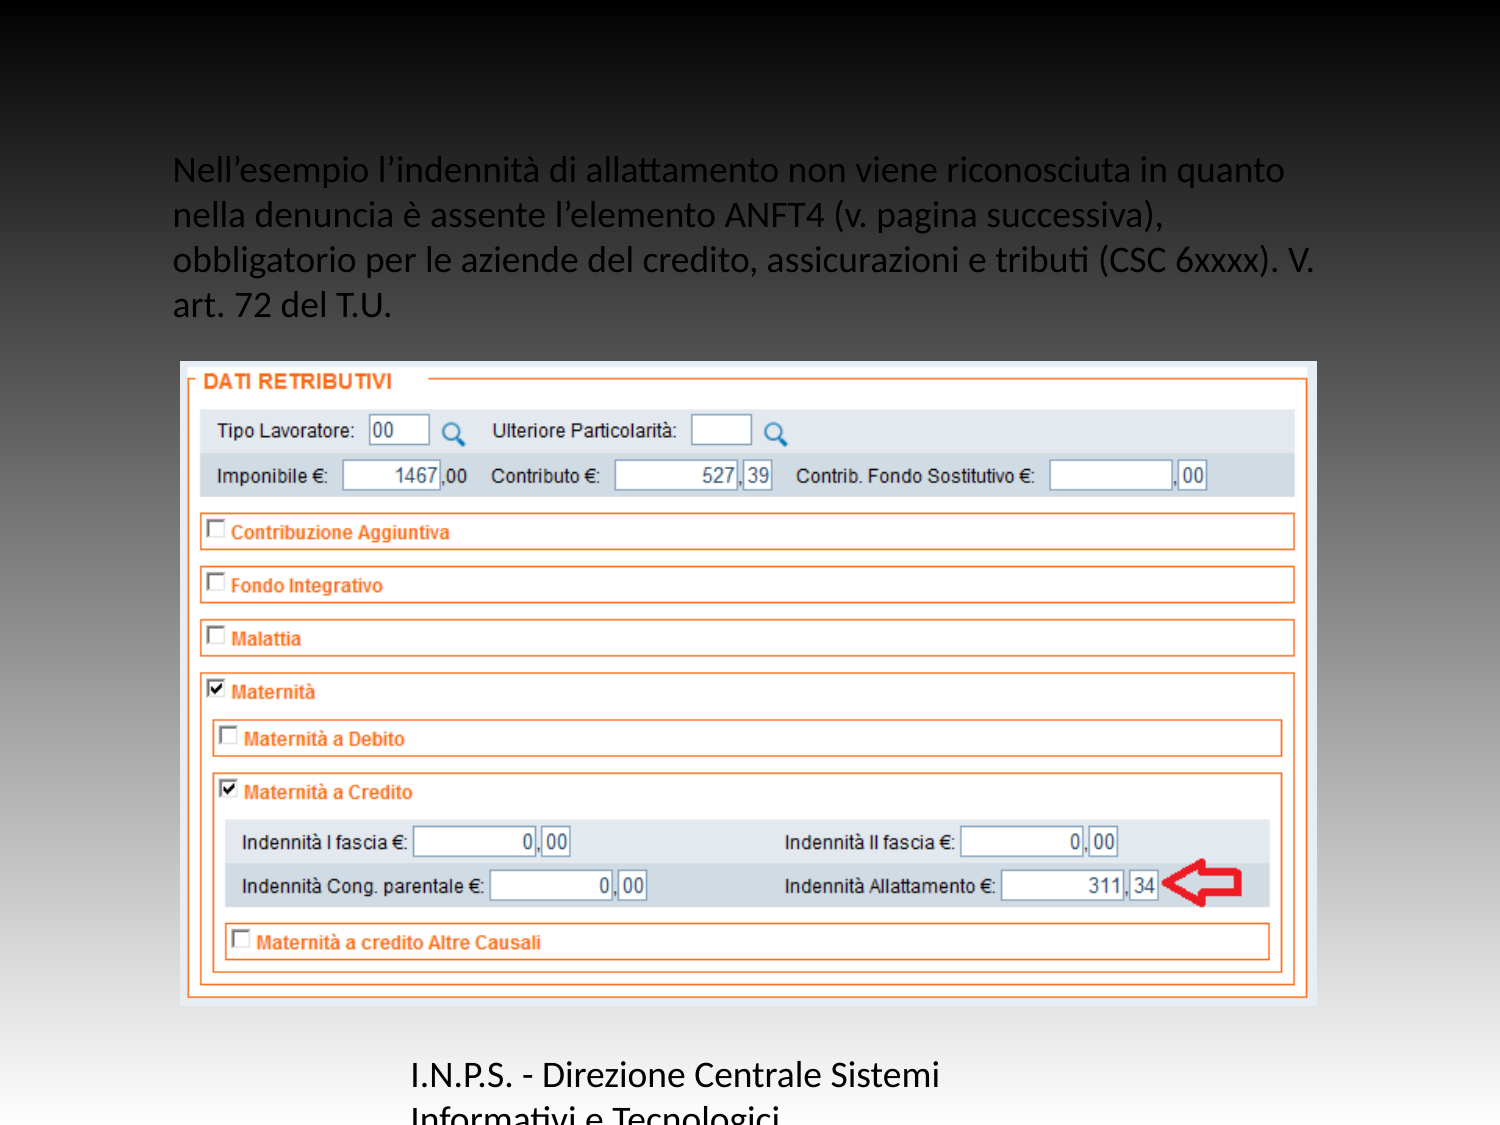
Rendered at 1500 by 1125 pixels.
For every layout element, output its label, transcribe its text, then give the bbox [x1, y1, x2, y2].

text_box Nell’esempio l’indennità di allattamento non viene riconosciuta in quanto nella denuncia è assente l’elemento ANFT4 (v. pagina successiva), obbligatorio per le aziende del credito, assicurazioni e tributi (CSC 6xxxx). V. art. 72 del T.U. [158, 137, 1340, 333]
picture [180, 361, 1317, 1006]
footer I.N.P.S. - Direzione Centrale Sistemi Informativi e Tecnologici [395, 1042, 1069, 1103]
